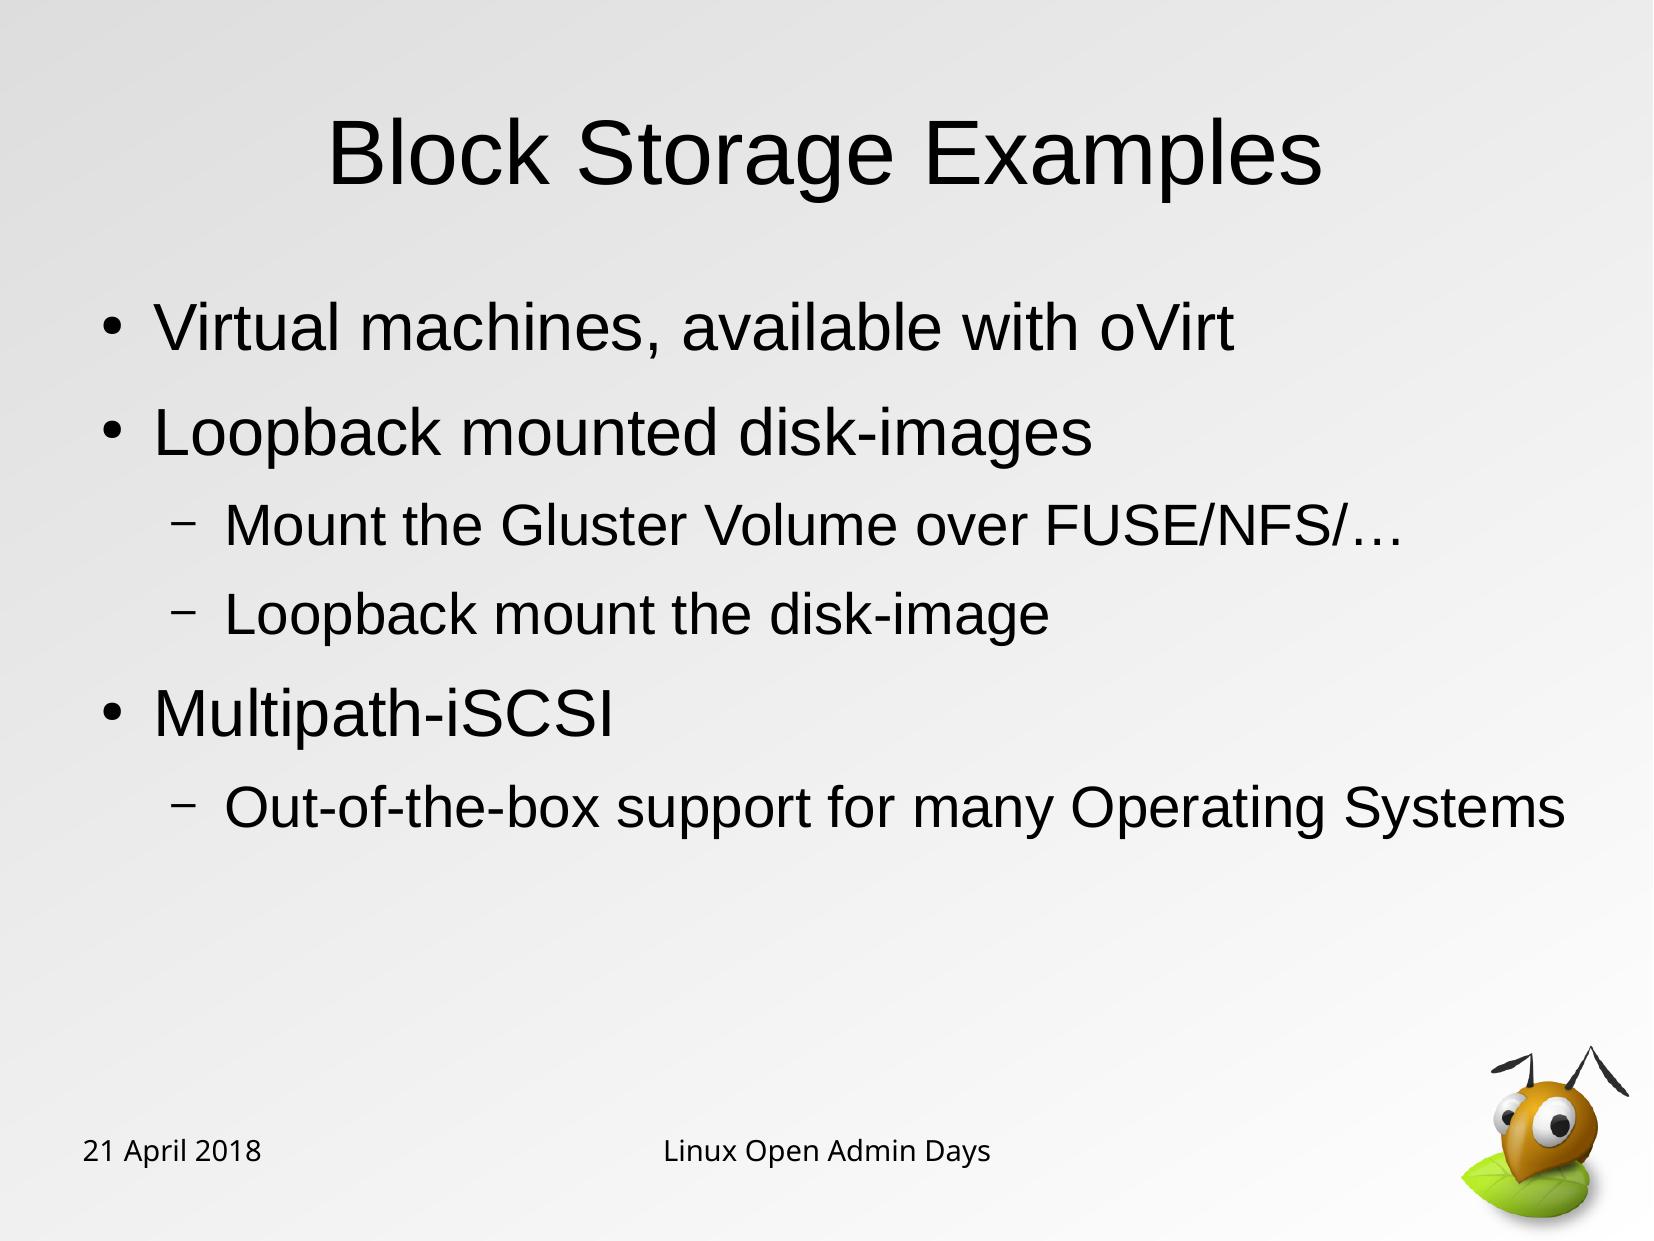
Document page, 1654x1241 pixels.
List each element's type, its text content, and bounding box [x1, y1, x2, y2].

list Virtual machines, available with oVirt Loopback mounted disk-images Mount the Gluster Volume over FUSE/NFS/… Loopback mount the disk-image Multipath-iSCSI Out-of-the-box support for many Operating Systems [82, 290, 1571, 1010]
title Block Storage Examples [82, 49, 1571, 257]
picture [1432, 1037, 1653, 1241]
